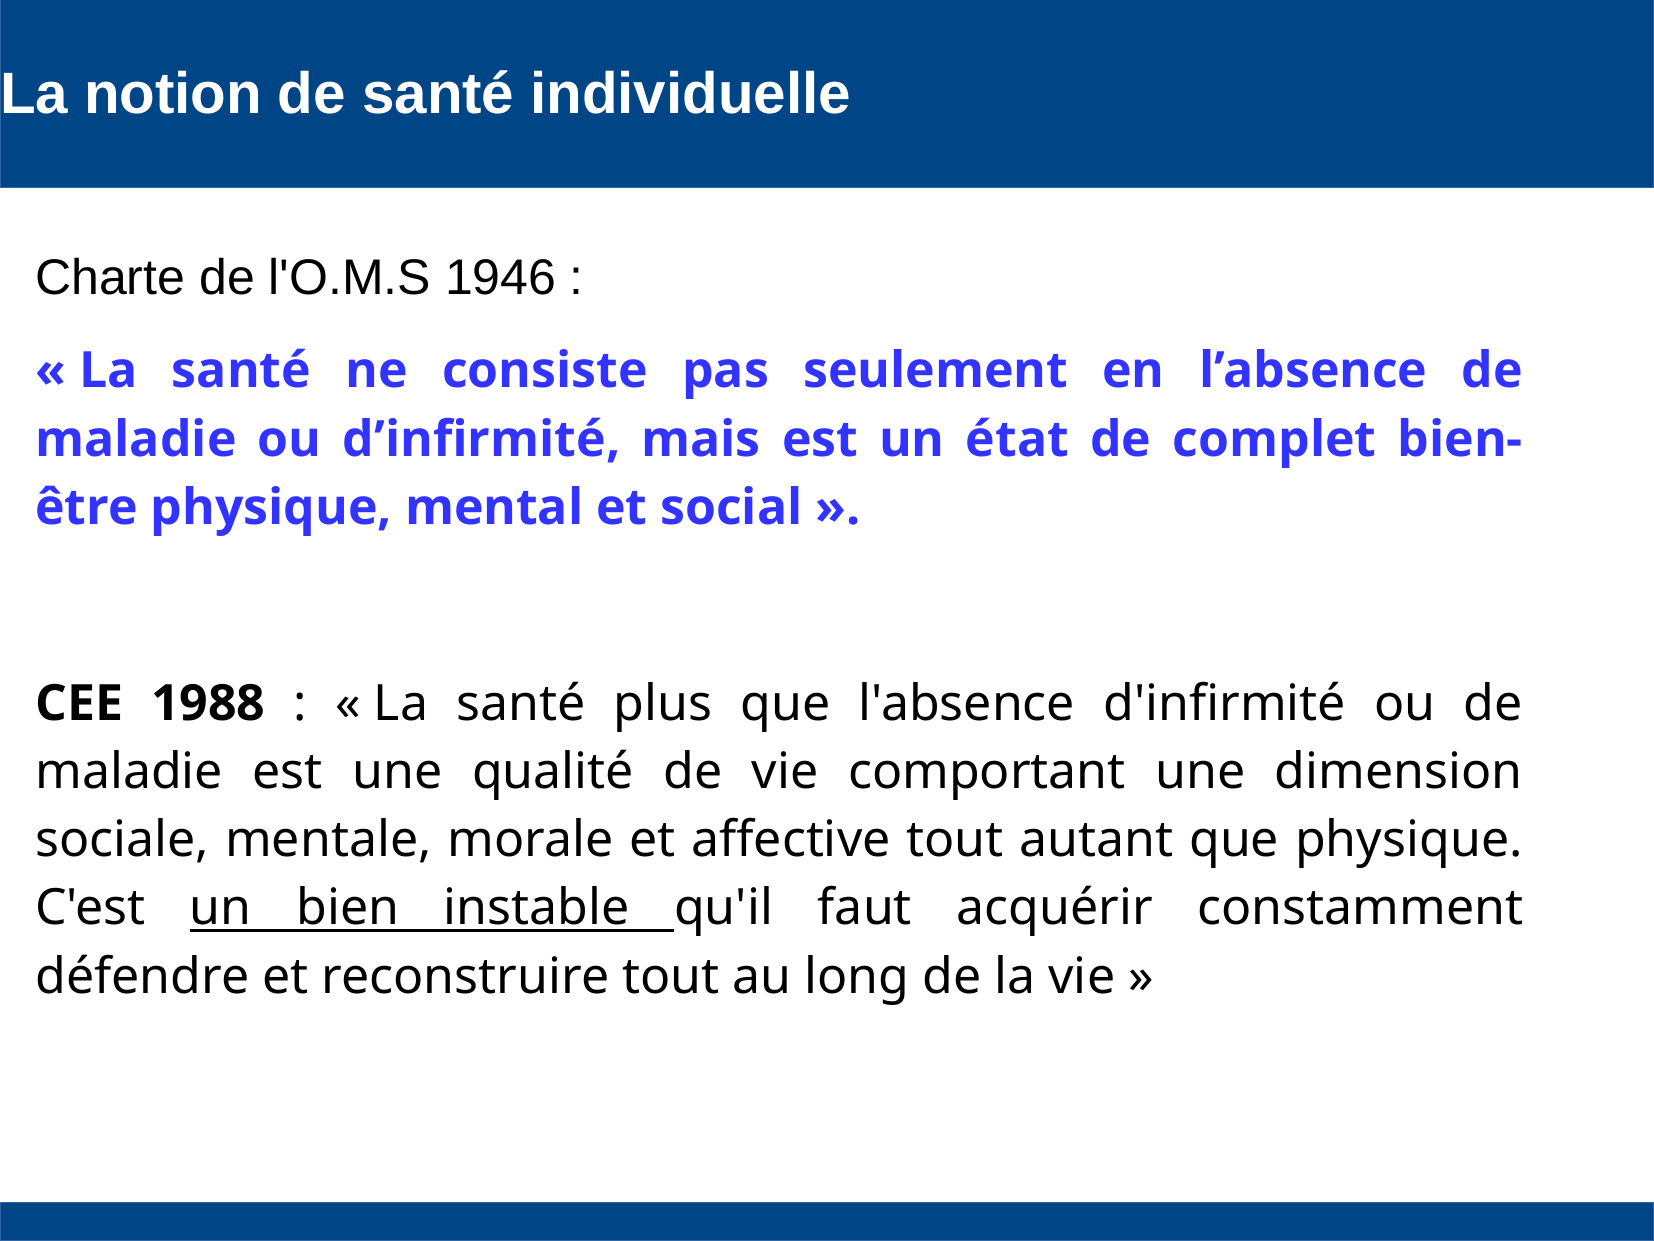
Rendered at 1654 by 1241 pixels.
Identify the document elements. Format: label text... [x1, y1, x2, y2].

title La notion de santé individuelle [0, 0, 1654, 188]
list Charte de l'O.M.S 1946 : « La santé ne consiste pas seulement en l’absence de maladie ou d’infirmité, mais est un état de complet bien-être physique, mental et social ». CEE 1988 : « La santé plus que l'absence d'infirmité ou de maladie est une qualité de vie comportant une dimension sociale, mentale, morale et affective tout autant que physique. C'est un bien instable qu'il faut acquérir constamment défendre et reconstruire tout au long de la vie » [35, 249, 1524, 1040]
